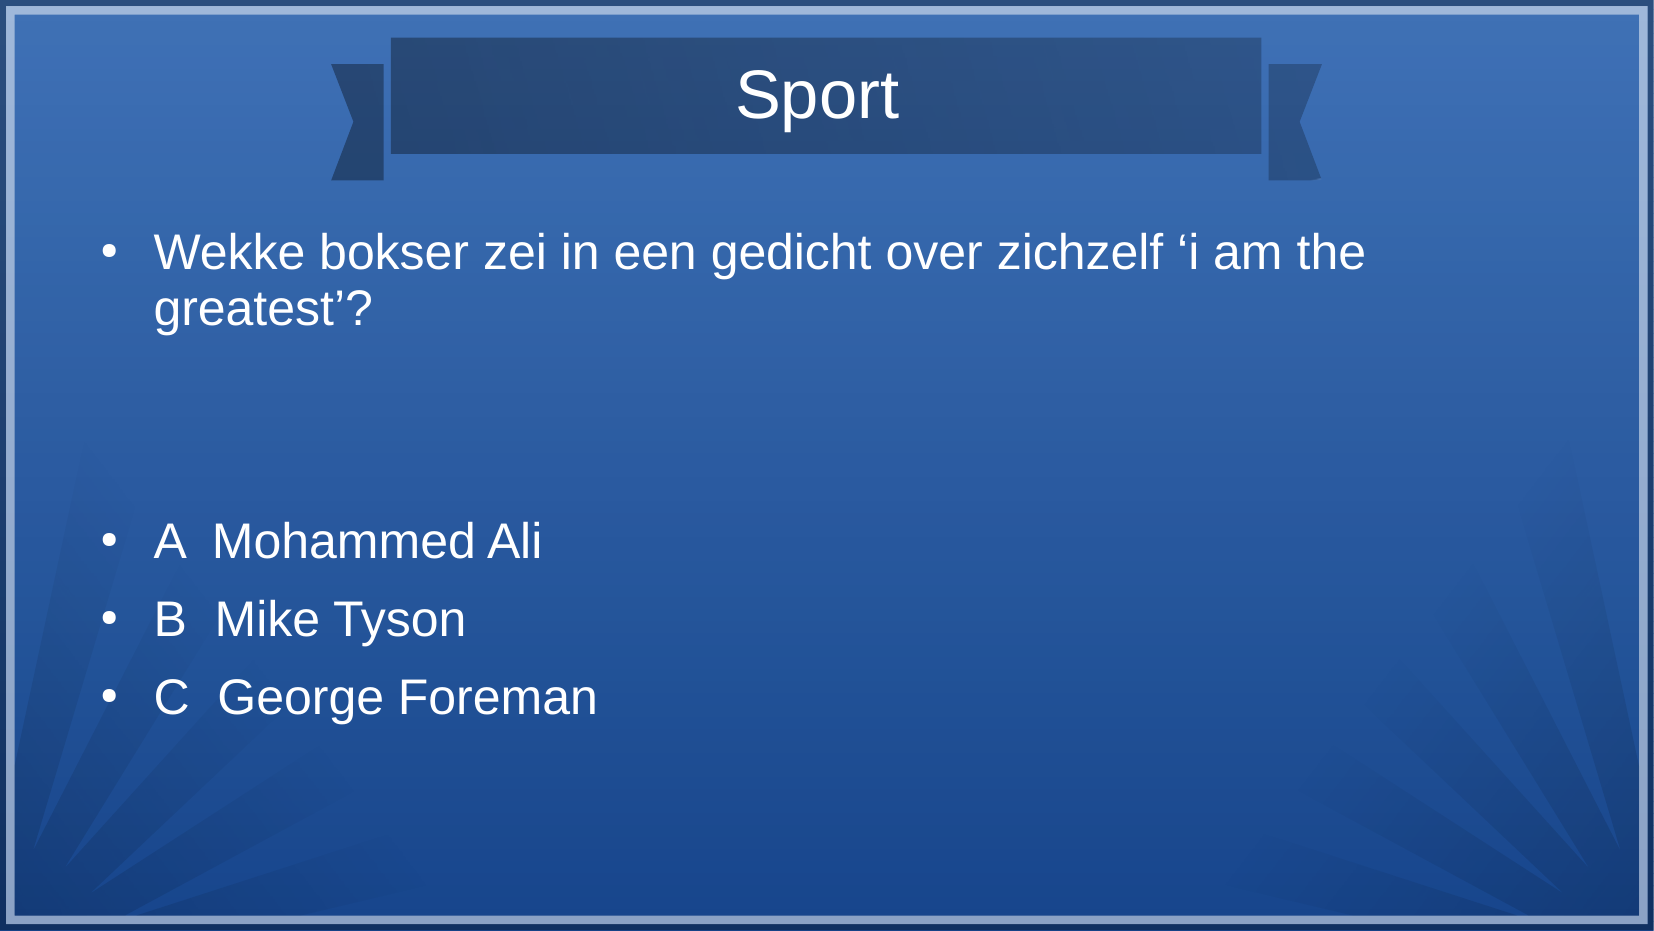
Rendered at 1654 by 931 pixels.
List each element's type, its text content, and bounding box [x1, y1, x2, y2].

title Sport [389, 35, 1264, 154]
list Wekke bokser zei in een gedicht over zichzelf ‘i am the greatest’? A Mohammed Ali B Mike Tyson C George Foreman [82, 224, 1571, 848]
